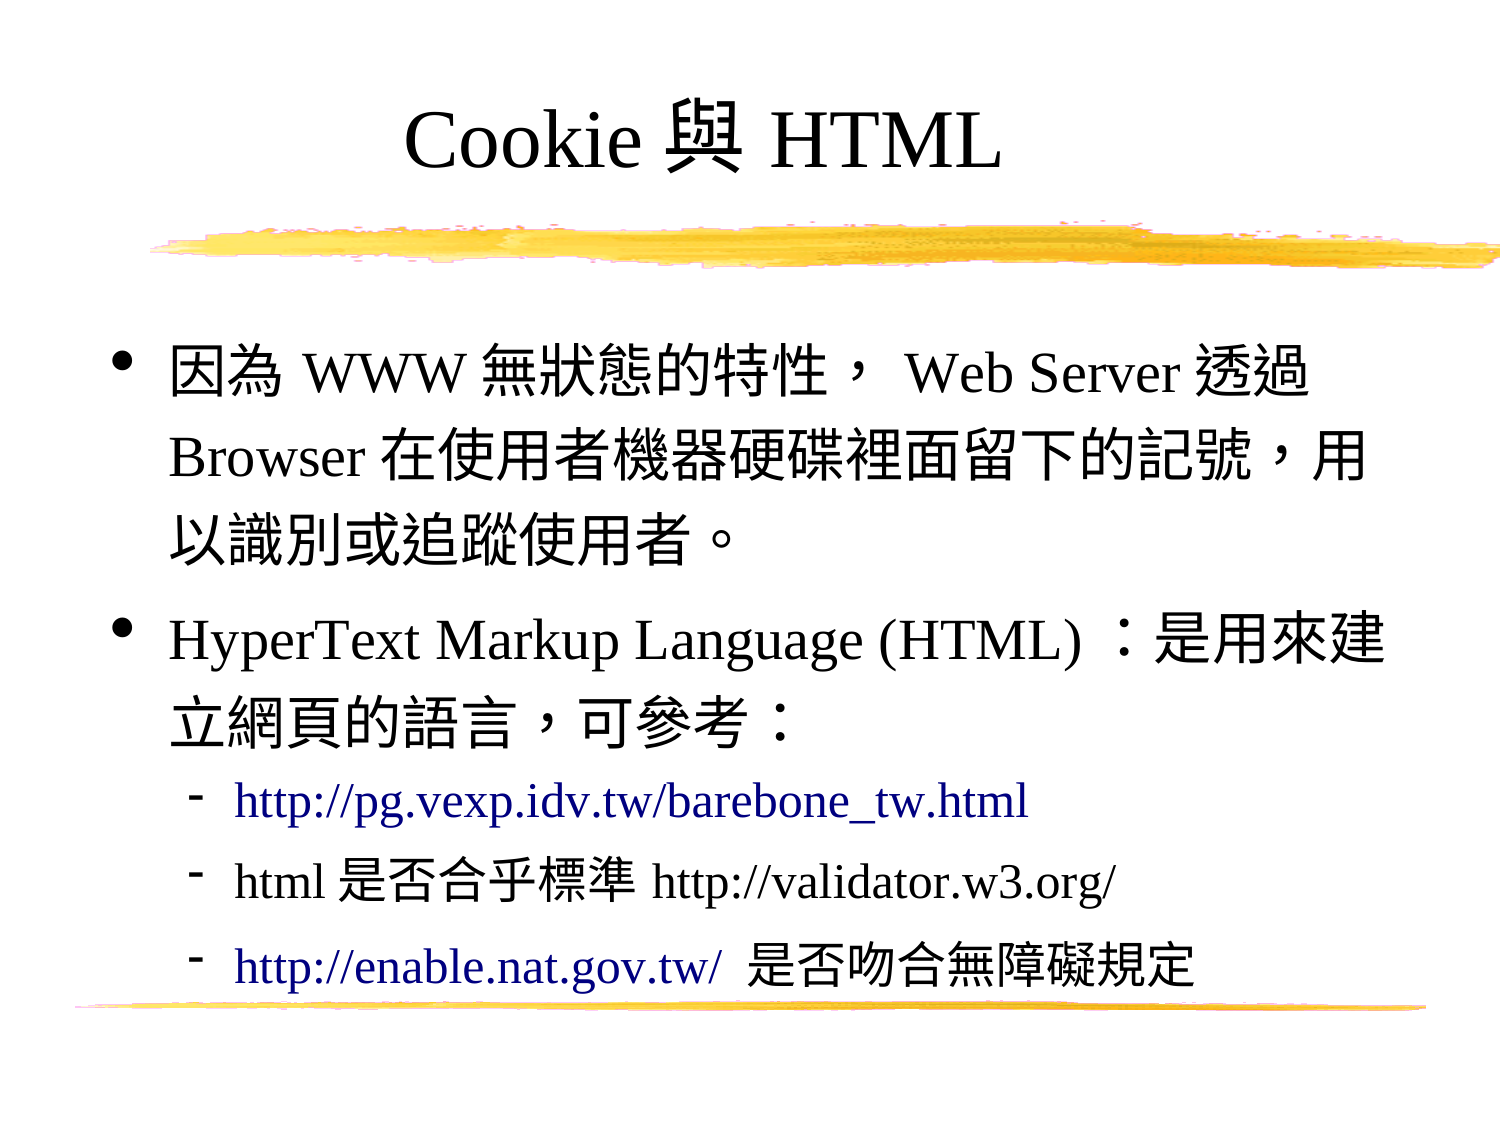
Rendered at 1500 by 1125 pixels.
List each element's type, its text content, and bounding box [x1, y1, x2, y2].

picture [150, 215, 1500, 279]
title Cookie與HTML [66, 44, 1342, 218]
list 因為WWW無狀態的特性，Web Server透過 Browser在使用者機器硬碟裡面留下的記號，用以識別或追蹤使用者。 HyperText Markup Language (HTML)：是用來建立網頁的語言，可參考： http://pg.vexp.idv.tw/barebone_tw.html html是否合乎標準http://validator.w3.org/ http://enable.nat.gov.tw/ 是否吻合無障礙規定 [112, 324, 1388, 986]
picture [75, 999, 1426, 1013]
